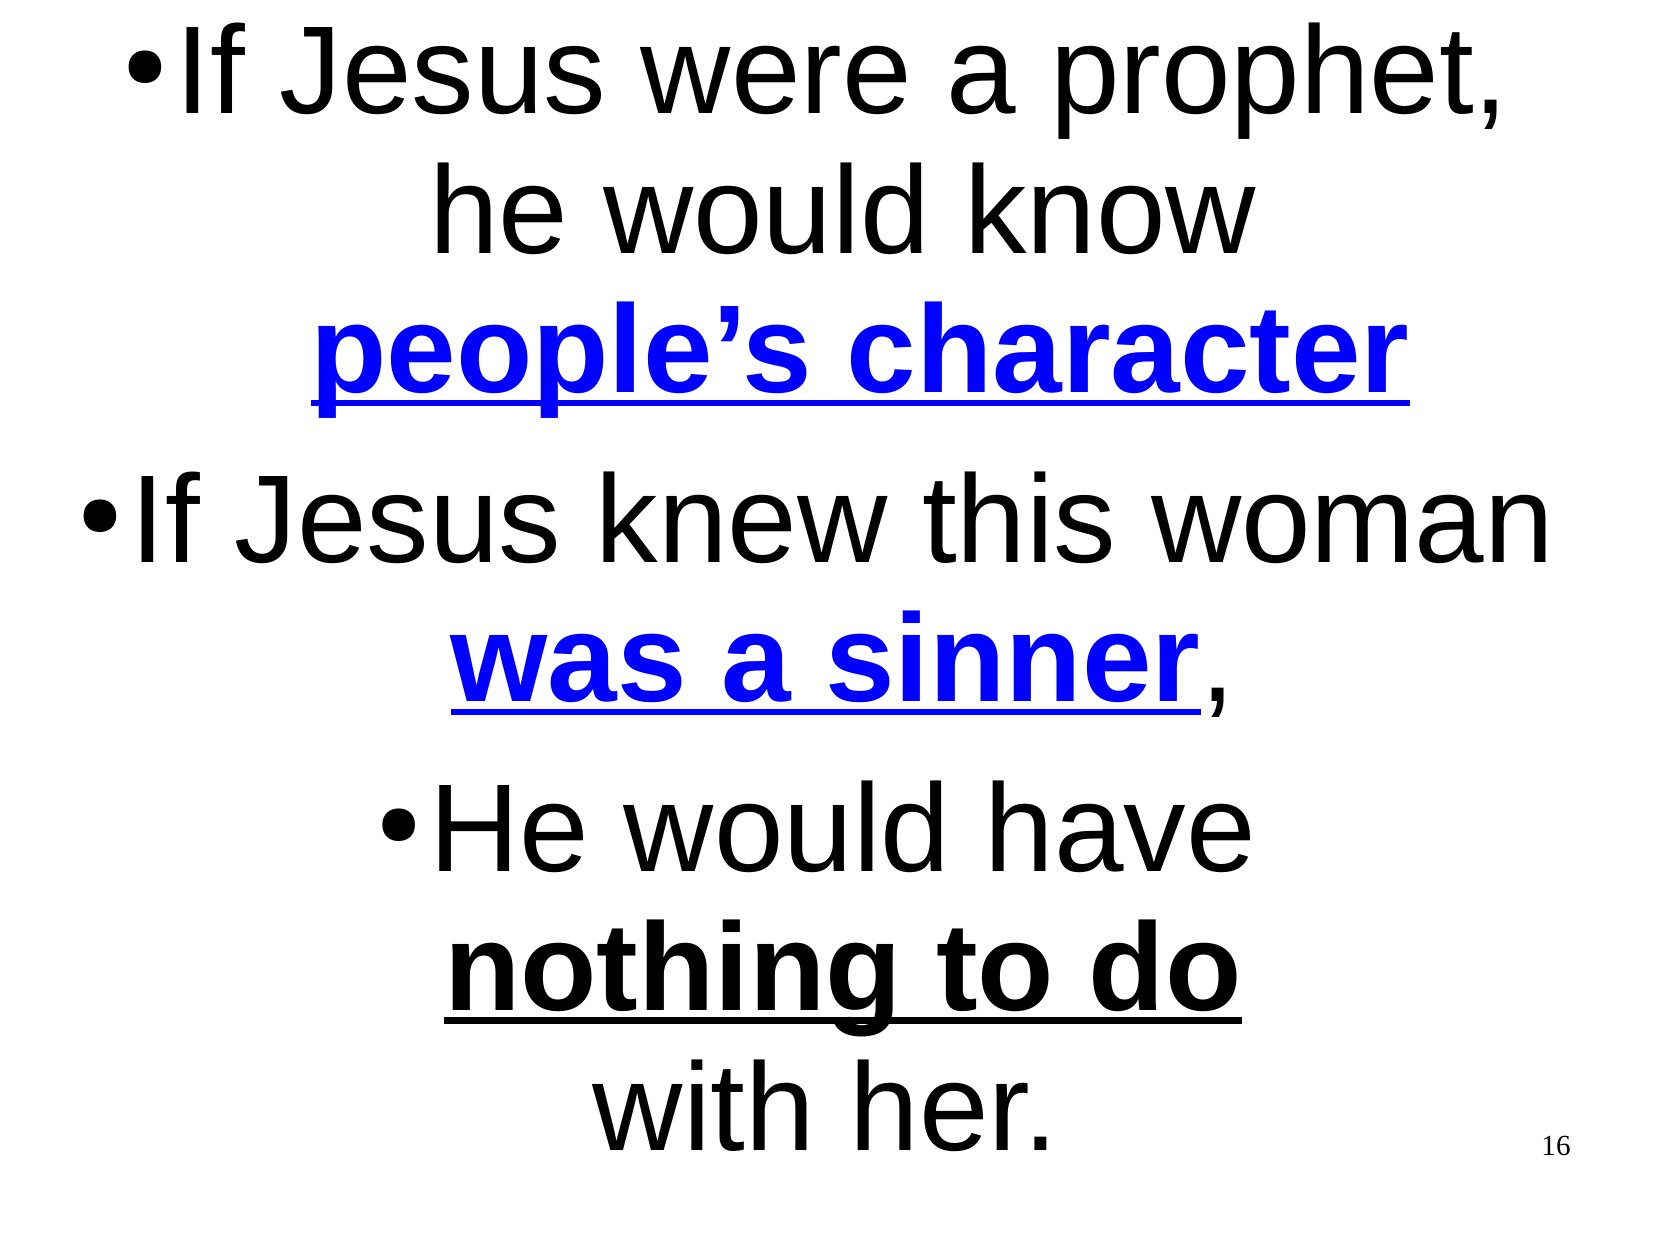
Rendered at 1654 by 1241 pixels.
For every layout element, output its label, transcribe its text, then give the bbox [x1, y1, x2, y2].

list If Jesus were a prophet, he would know people’s character If Jesus knew this woman was a sinner, He would have nothing to do with her. [0, 0, 1651, 1238]
